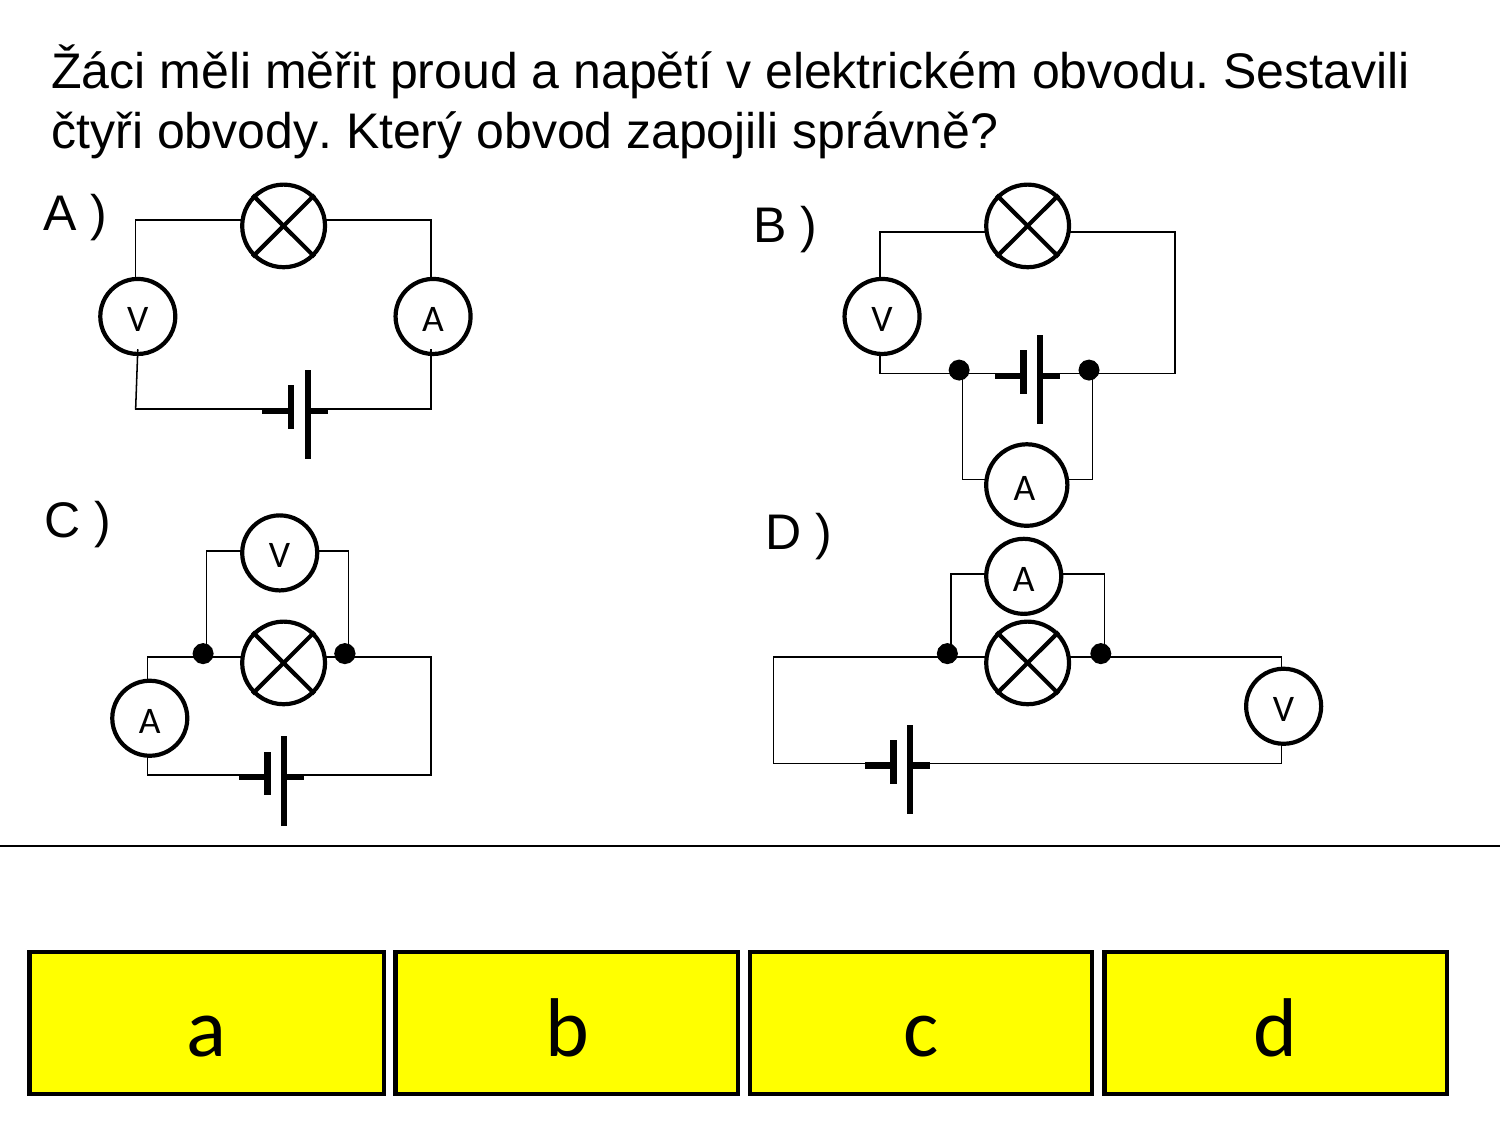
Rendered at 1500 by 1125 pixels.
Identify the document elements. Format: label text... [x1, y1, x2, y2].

text_box [196, 658, 211, 663]
text_box [1080, 361, 1098, 373]
text_box V [1246, 668, 1322, 744]
text_box [938, 645, 950, 656]
text_box [242, 621, 326, 705]
text_box A ) [28, 172, 123, 249]
text_box A [112, 680, 188, 756]
text_box [952, 646, 956, 656]
text_box B ) [738, 184, 833, 261]
text_box [986, 184, 1070, 268]
text_box [349, 646, 354, 656]
text_box [336, 645, 348, 656]
text_box V [100, 278, 176, 354]
text_box [1081, 374, 1092, 379]
text_box d [1104, 952, 1447, 1094]
text_box [207, 646, 212, 656]
text_box A [986, 444, 1068, 526]
text_box D ) [750, 491, 848, 568]
text_box C ) [30, 479, 127, 556]
text_box [242, 184, 326, 268]
text_box [1093, 658, 1108, 663]
text_box [950, 361, 968, 379]
text_box V [844, 278, 920, 354]
text_box [1092, 645, 1104, 656]
text_box [194, 645, 206, 656]
text_box c [749, 952, 1093, 1094]
text_box [986, 621, 1070, 705]
text_box A [395, 278, 471, 354]
text_box a [29, 952, 384, 1094]
text_box [337, 658, 353, 663]
text_box Žáci měli měřit proud a napětí v elektrickém obvodu. Sestavili čtyři obvody. Který obvod zapojili správně? [36, 30, 1440, 167]
text_box b [395, 952, 739, 1094]
text_box A [986, 538, 1062, 614]
text_box [1105, 646, 1110, 656]
text_box [940, 658, 955, 663]
text_box V [242, 515, 318, 591]
